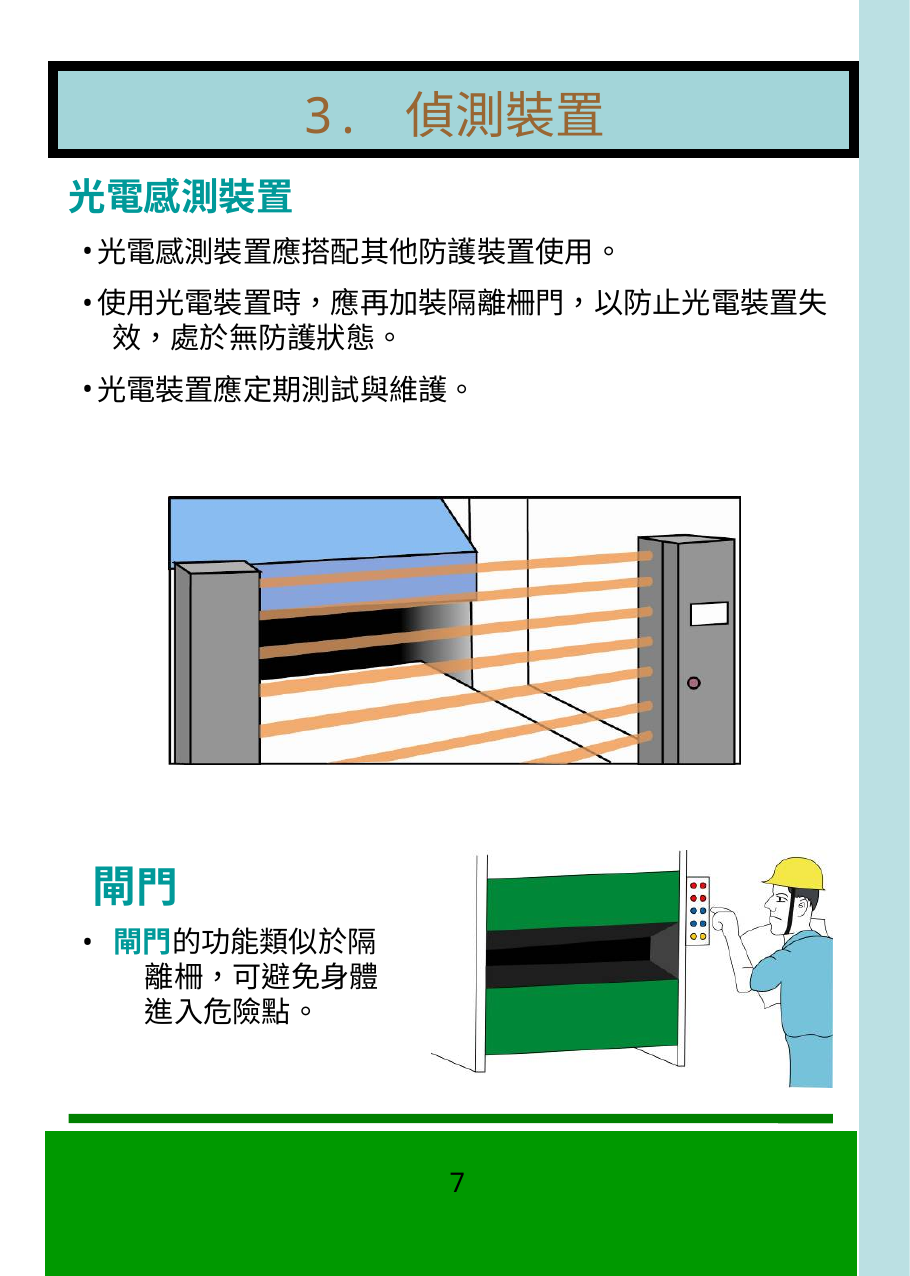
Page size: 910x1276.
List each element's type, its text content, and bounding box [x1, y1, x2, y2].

text_box 閘門的功能類似於隔離柵，可避免身體進入危險點。 [65, 915, 408, 1037]
text_box 7 [422, 1157, 493, 1207]
text_box 光電感測裝置 [53, 164, 310, 226]
text_box 閘門 [76, 850, 430, 920]
picture [168, 496, 741, 765]
picture [431, 850, 833, 1089]
text_box 3. 偵測裝置 [266, 75, 643, 152]
text_box [859, 0, 910, 1276]
text_box 光電感測裝置應搭配其他防護裝置使用。 使用光電裝置時，應再加裝隔離柵門，以防止光電裝置失效，處於無防護狀態。 光電裝置應定期測試與維護。 [65, 224, 857, 416]
